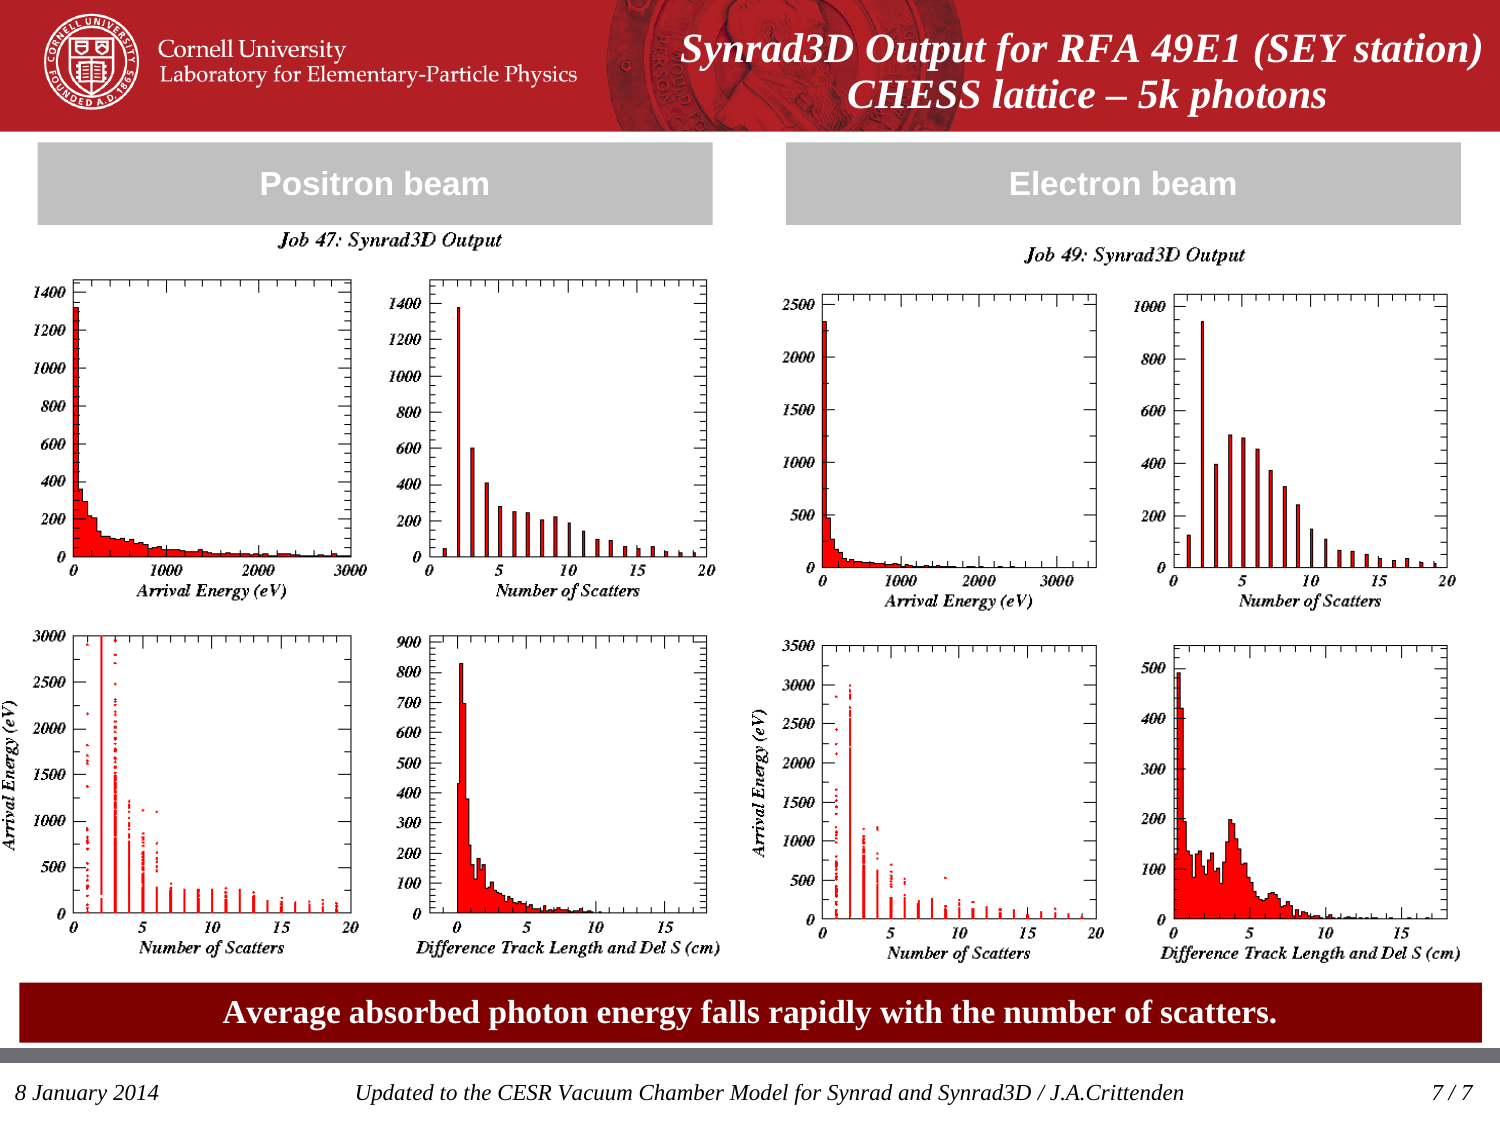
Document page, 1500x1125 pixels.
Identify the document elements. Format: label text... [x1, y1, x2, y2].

text_box Positron beam [37, 142, 713, 225]
picture [750, 226, 1484, 977]
picture [0, 0, 1500, 132]
picture [0, 226, 744, 977]
text_box Electron beam [785, 142, 1461, 225]
text_box Average absorbed photon energy falls rapidly with the number of scatters. [19, 982, 1482, 1043]
title Synrad3D Output for RFA 49E1 (SEY station) CHESS lattice – 5k photons [675, 7, 1500, 136]
